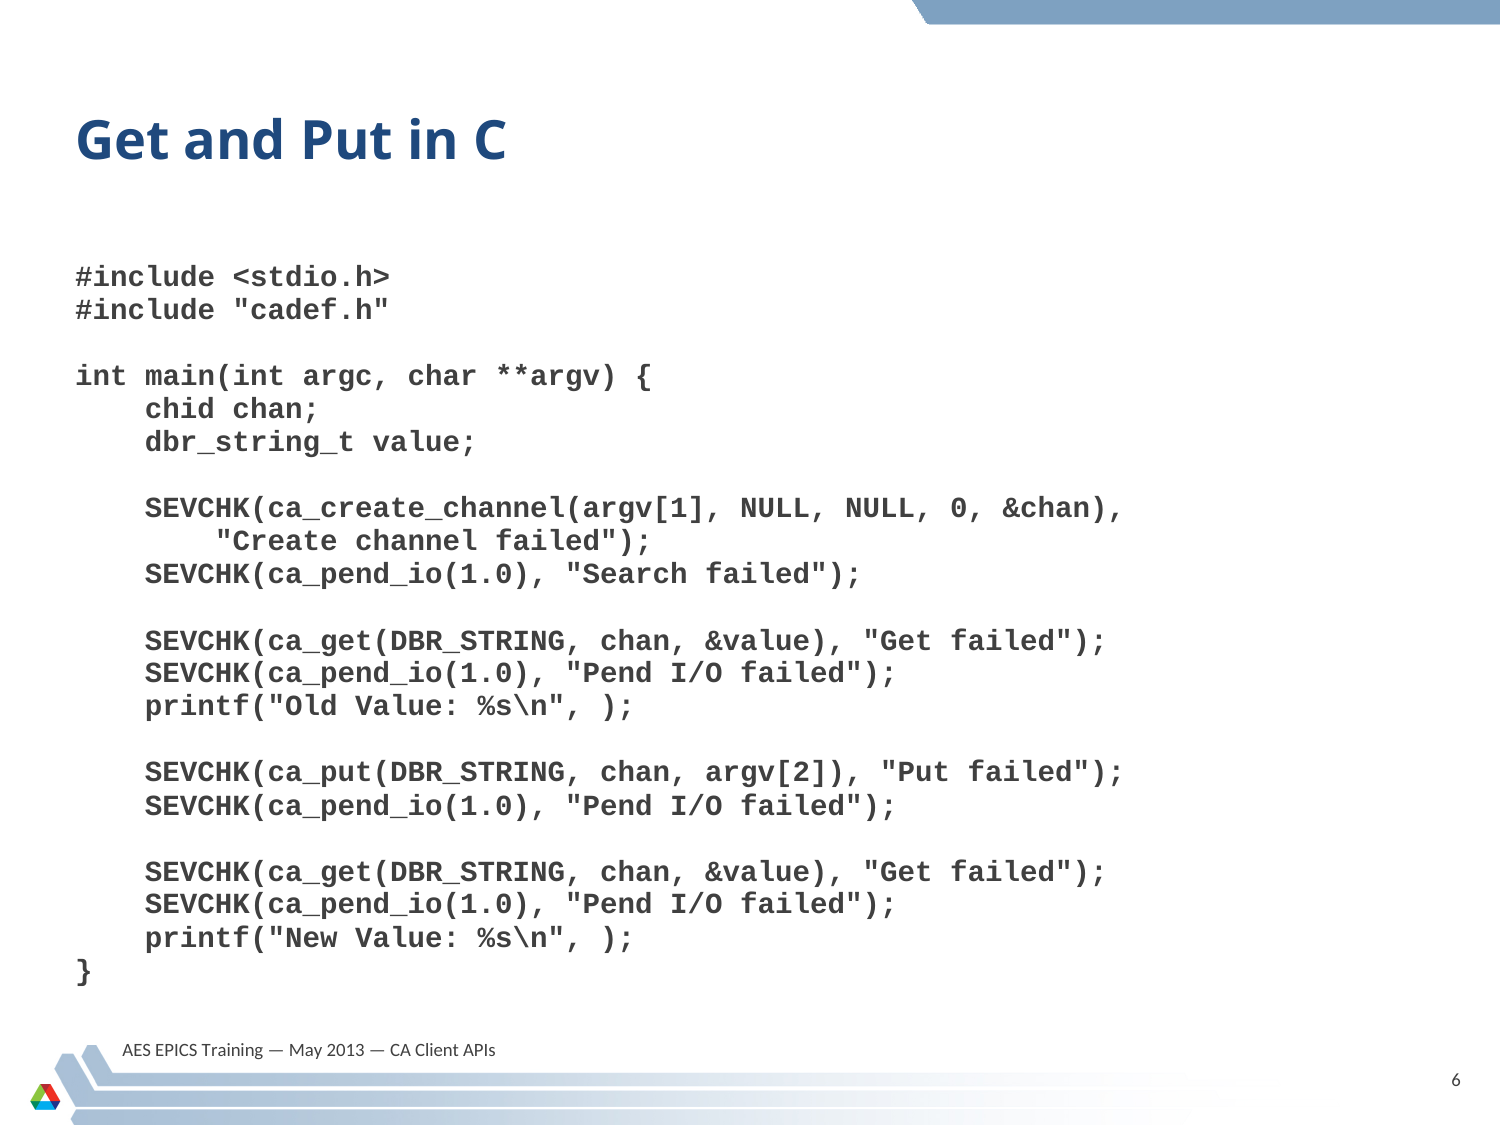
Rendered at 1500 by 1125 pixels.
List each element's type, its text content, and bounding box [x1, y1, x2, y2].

picture [0, 0, 1500, 26]
picture [0, 1037, 1500, 1125]
title Get and Put in C [75, 45, 1426, 233]
list #include <stdio.h> #include "cadef.h" int main(int argc, char **argv) { chid chan; dbr_string_t value; SEVCHK(ca_create_channel(argv[1], NULL, NULL, 0, &chan), "Create channel failed"); SEVCHK(ca_pend_io(1.0), "Search failed"); SEVCHK(ca_get(DBR_STRING, chan, &value), "Get failed"); SEVCHK(ca_pend_io(1.0), "Pend I/O failed"); printf("Old Value: %s\n", ); SEVCHK(ca_put(DBR_STRING, chan, argv[2]), "Put failed"); SEVCHK(ca_pend_io(1.0), "Pend I/O failed"); SEVCHK(ca_get(DBR_STRING, chan, &value), "Get failed"); SEVCHK(ca_pend_io(1.0), "Pend I/O failed"); printf("New Value: %s\n", ); } [75, 262, 1426, 1006]
